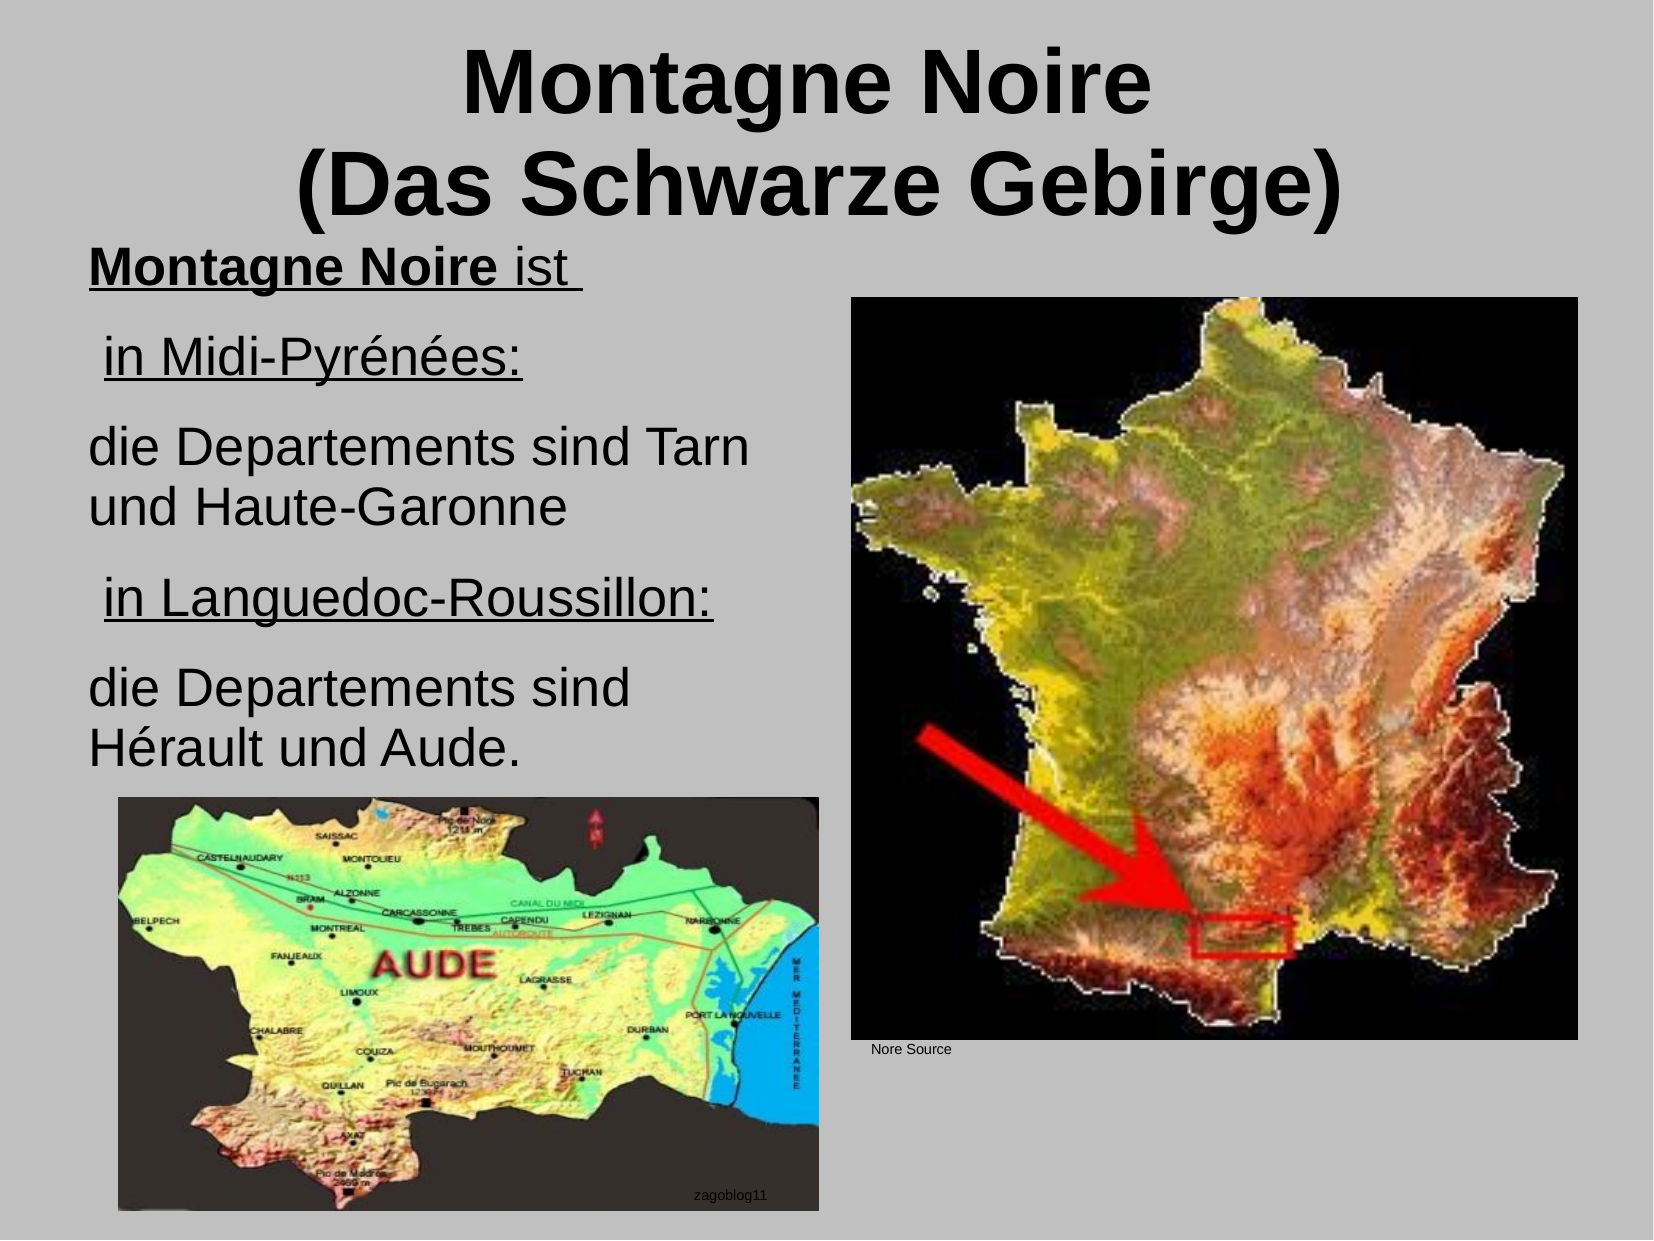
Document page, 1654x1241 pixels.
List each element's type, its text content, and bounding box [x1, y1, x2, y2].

text_box Nore Source [856, 1033, 1123, 1065]
list Montagne Noire ist in Midi-Pyrénées: die Departements sind Tarn und Haute-Garonne in Languedoc-Roussillon: die Departements sind Hérault und Aude. [88, 236, 815, 1055]
text_box zagoblog11 [679, 1179, 798, 1211]
picture [792, 993, 800, 1004]
picture [793, 1010, 800, 1024]
picture [792, 1068, 800, 1090]
picture [851, 297, 1578, 1040]
picture [792, 1028, 801, 1055]
picture [118, 797, 819, 1211]
title Montagne Noire (Das Schwarze Gebirge) [76, 29, 1565, 237]
picture [771, 1012, 779, 1021]
